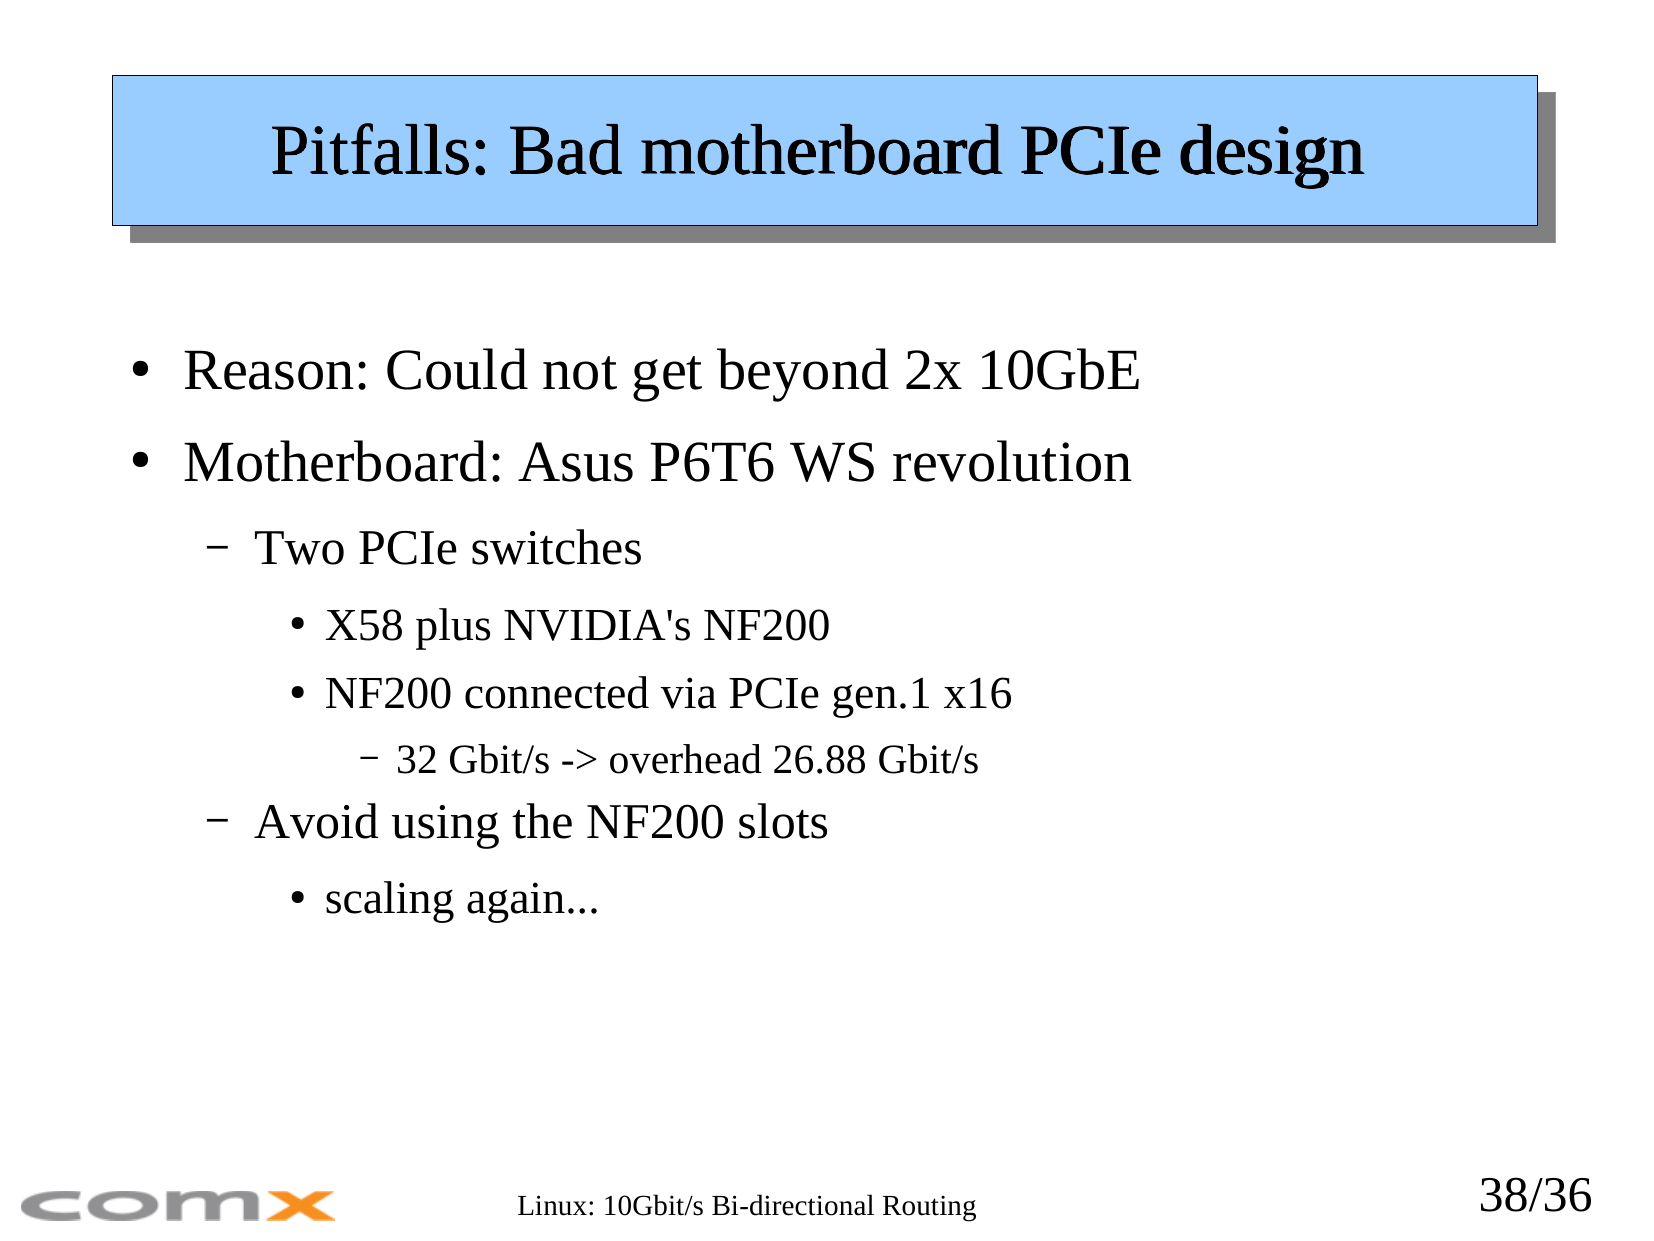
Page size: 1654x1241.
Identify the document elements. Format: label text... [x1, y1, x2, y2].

list Reason: Could not get beyond 2x 10GbE Motherboard: Asus P6T6 WS revolution Two PCIe switches X58 plus NVIDIA's NF200 NF200 connected via PCIe gen.1 x16 32 Gbit/s -> overhead 26.88 Gbit/s Avoid using the NF200 slots scaling again... [112, 337, 1538, 1126]
picture [21, 1191, 335, 1221]
title Pitfalls: Bad motherboard PCIe design [116, 75, 1538, 226]
